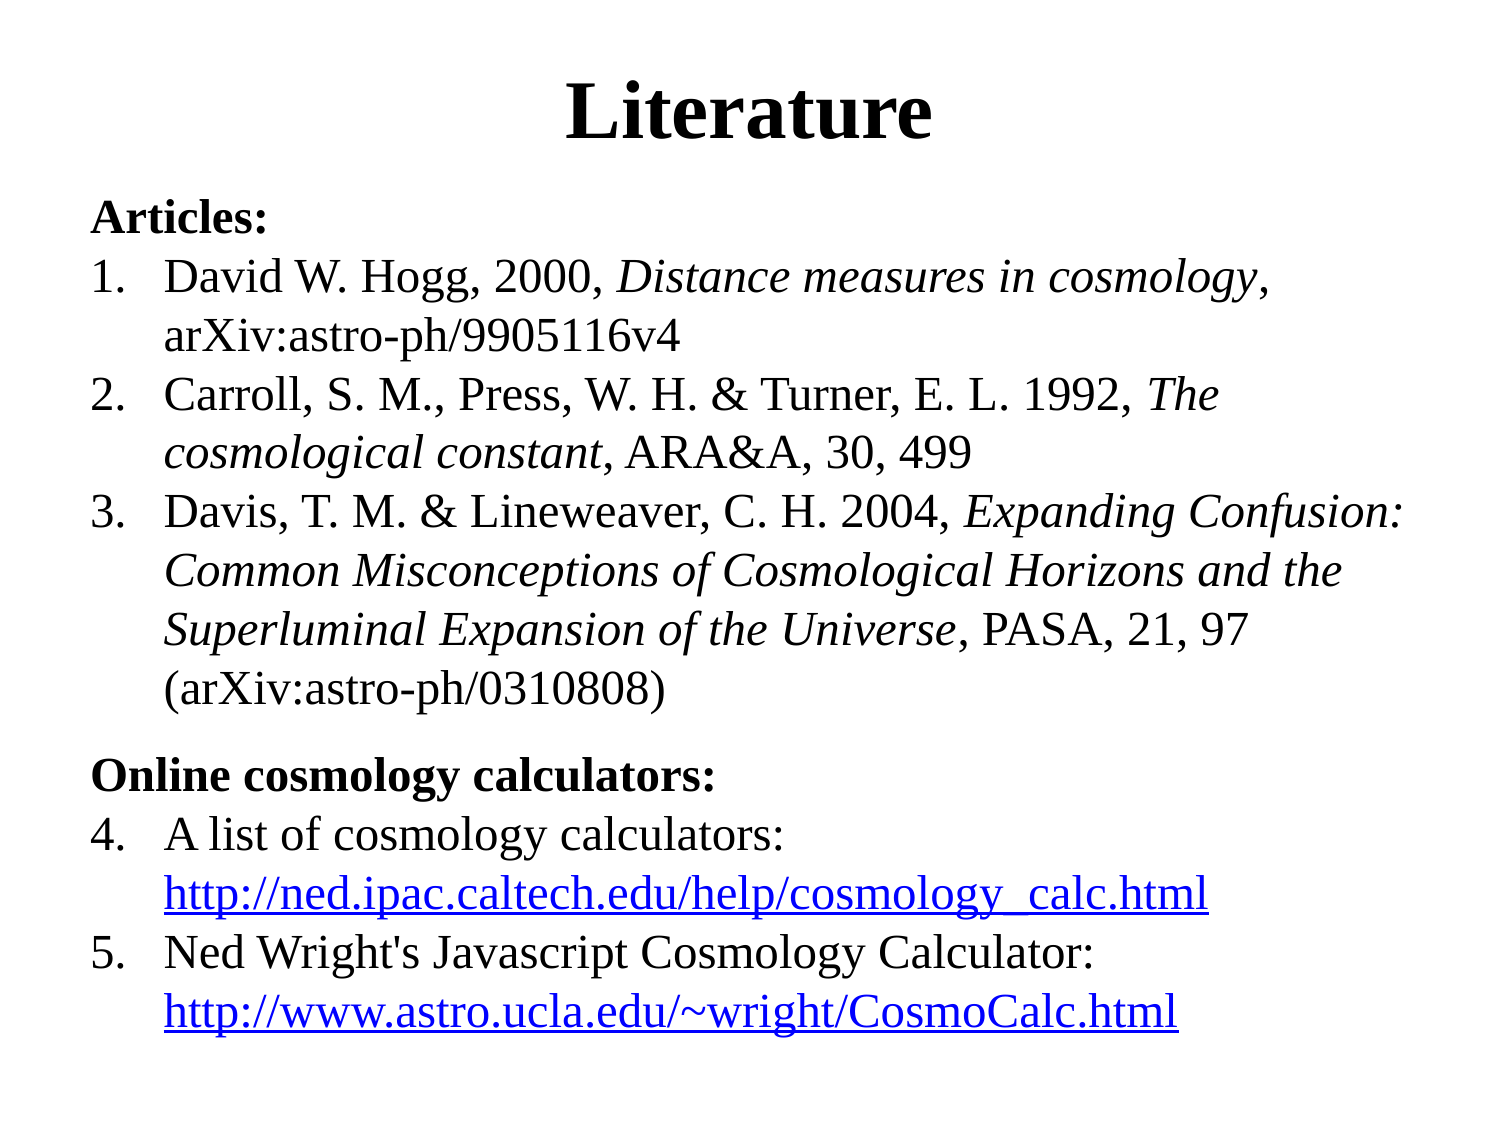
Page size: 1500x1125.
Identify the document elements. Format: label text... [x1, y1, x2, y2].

list Articles: David W. Hogg, 2000, Distance measures in cosmology, arXiv:astro-ph/9905116v4 Carroll, S. M., Press, W. H. & Turner, E. L. 1992, The cosmological constant, ARA&A, 30, 499 Davis, T. M. & Lineweaver, C. H. 2004, Expanding Confusion: Common Misconceptions of Cosmological Horizons and the Superluminal Expansion of the Universe, PASA, 21, 97 (arXiv:astro-ph/0310808) Online cosmology calculators: A list of cosmology calculators: http://ned.ipac.caltech.edu/help/cosmology_calc.html Ned Wright's Javascript Cosmology Calculator: http://www.astro.ucla.edu/~wright/CosmoCalc.html [75, 177, 1425, 1053]
title Literature [75, 45, 1425, 165]
